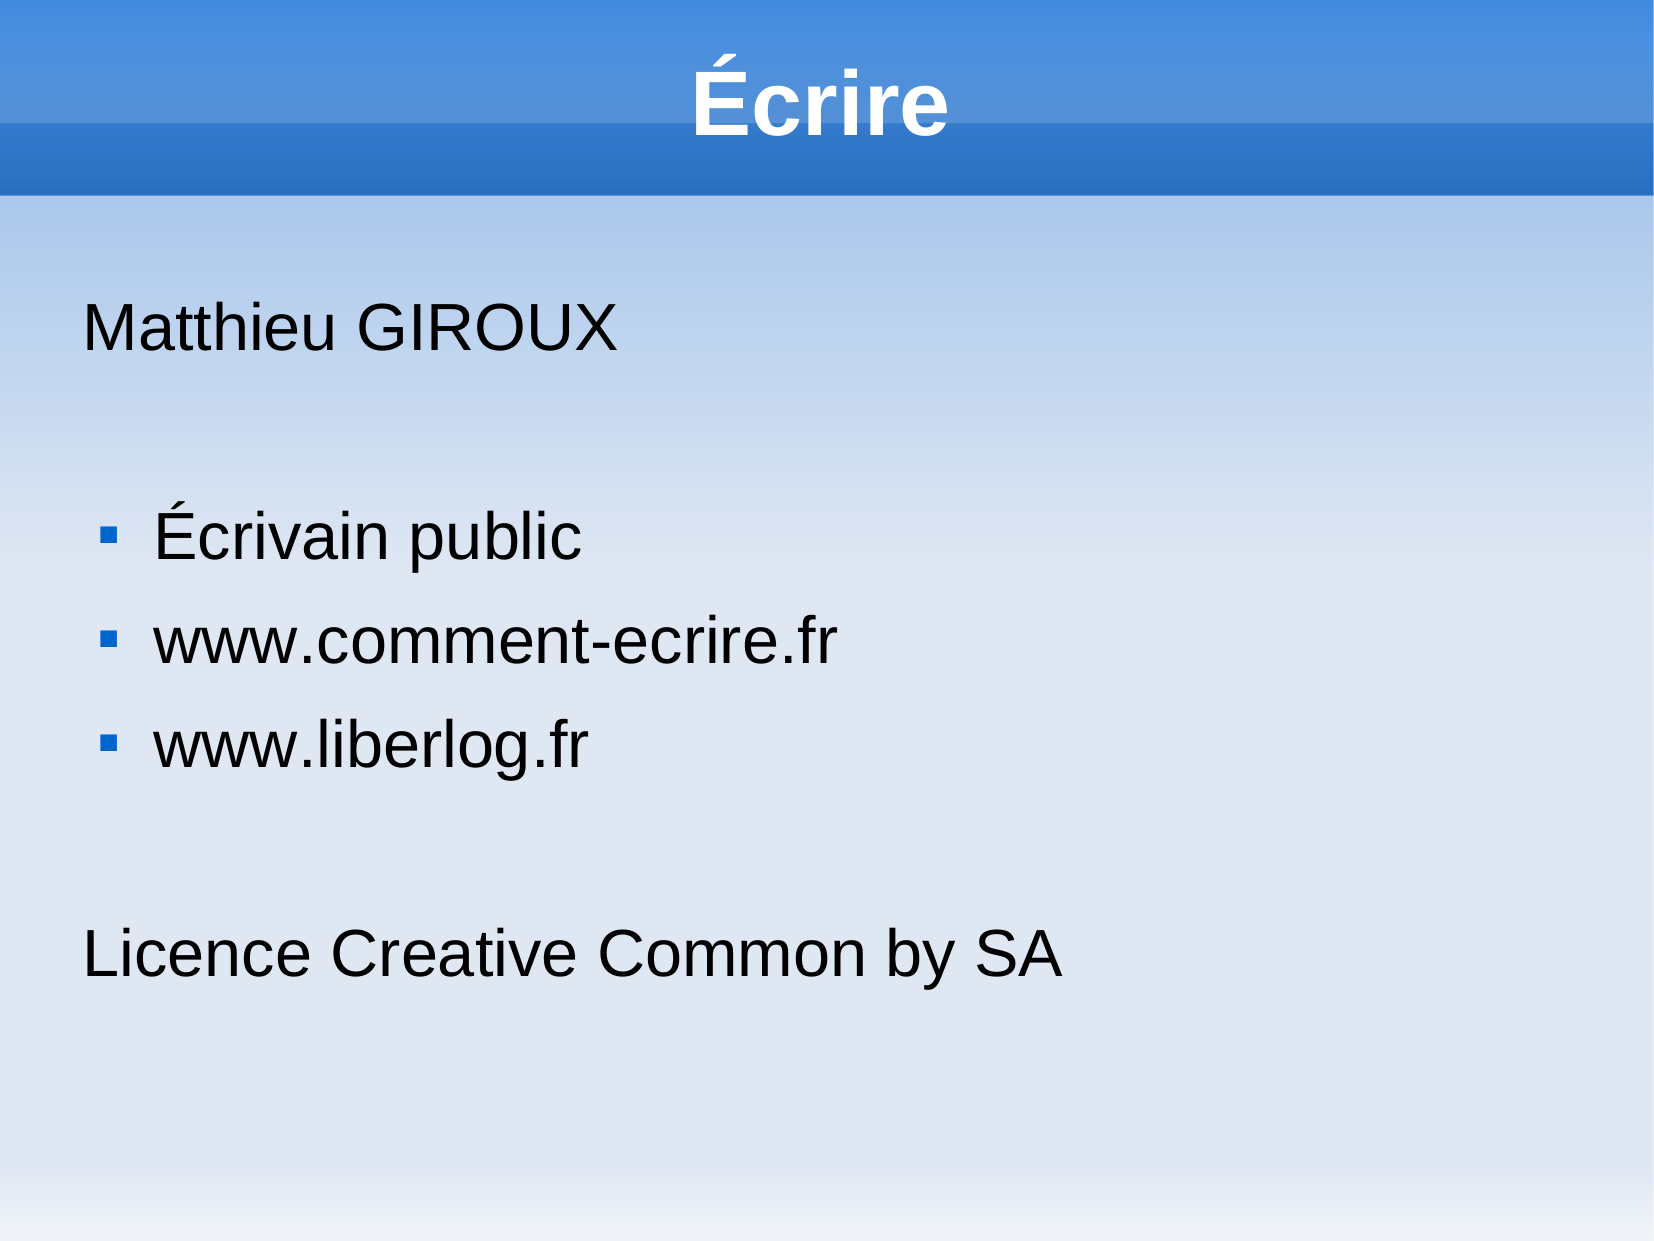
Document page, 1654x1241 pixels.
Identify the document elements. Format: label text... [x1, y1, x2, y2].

title Écrire [76, 0, 1565, 208]
picture [0, 0, 1654, 1241]
list Matthieu GIROUX Écrivain public www.comment-ecrire.fr www.liberlog.fr Licence Creative Common by SA [82, 290, 1571, 1109]
